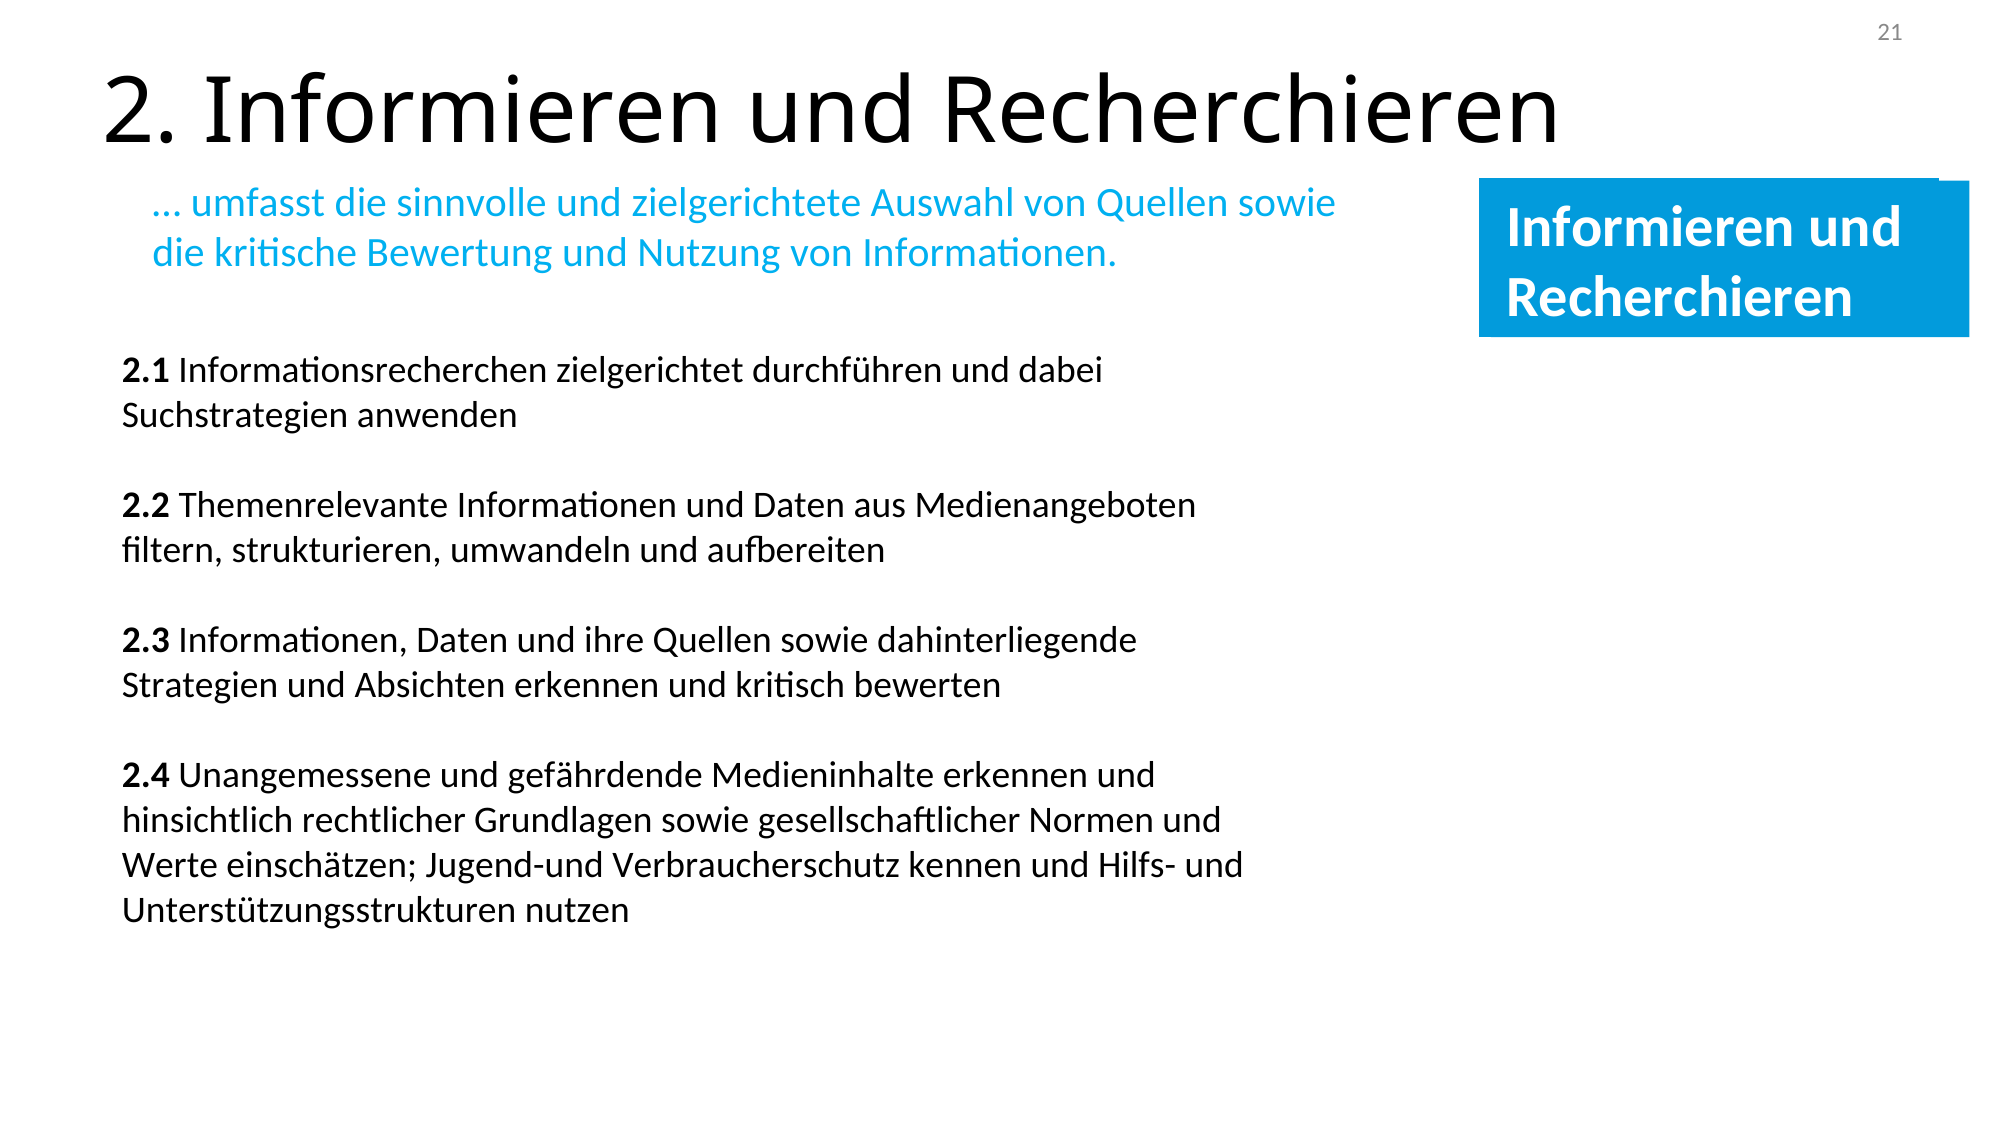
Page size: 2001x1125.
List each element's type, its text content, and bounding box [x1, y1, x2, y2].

text_box 2.1 Informationsrecherchen zielgerichtet durchführen und dabei Suchstrategien anwenden 2.2 Themenrelevante Informationen und Daten aus Medienangeboten filtern, strukturieren, umwandeln und aufbereiten 2.3 Informationen, Daten und ihre Quellen sowie dahinterliegende Strategien und Absichten erkennen und kritisch bewerten 2.4 Unangemessene und gefährdende Medieninhalte erkennen und hinsichtlich rechtlicher Grundlagen sowie gesellschaftlicher Normen und Werte einschätzen; Jugend-und Verbraucherschutz kennen und Hilfs- und Unterstützungsstrukturen nutzen [106, 337, 1272, 943]
text_box … umfasst die sinnvolle und zielgerichtete Auswahl von Quellen sowie die kritische Bewertung und Nutzung von Informationen. [137, 222, 1374, 284]
text_box [1479, 178, 1939, 337]
text_box 21 [1862, 0, 2000, 61]
text_box Informieren und Recherchieren [1490, 180, 1970, 338]
text_box 2. Informieren und Recherchieren [87, 3, 1813, 222]
